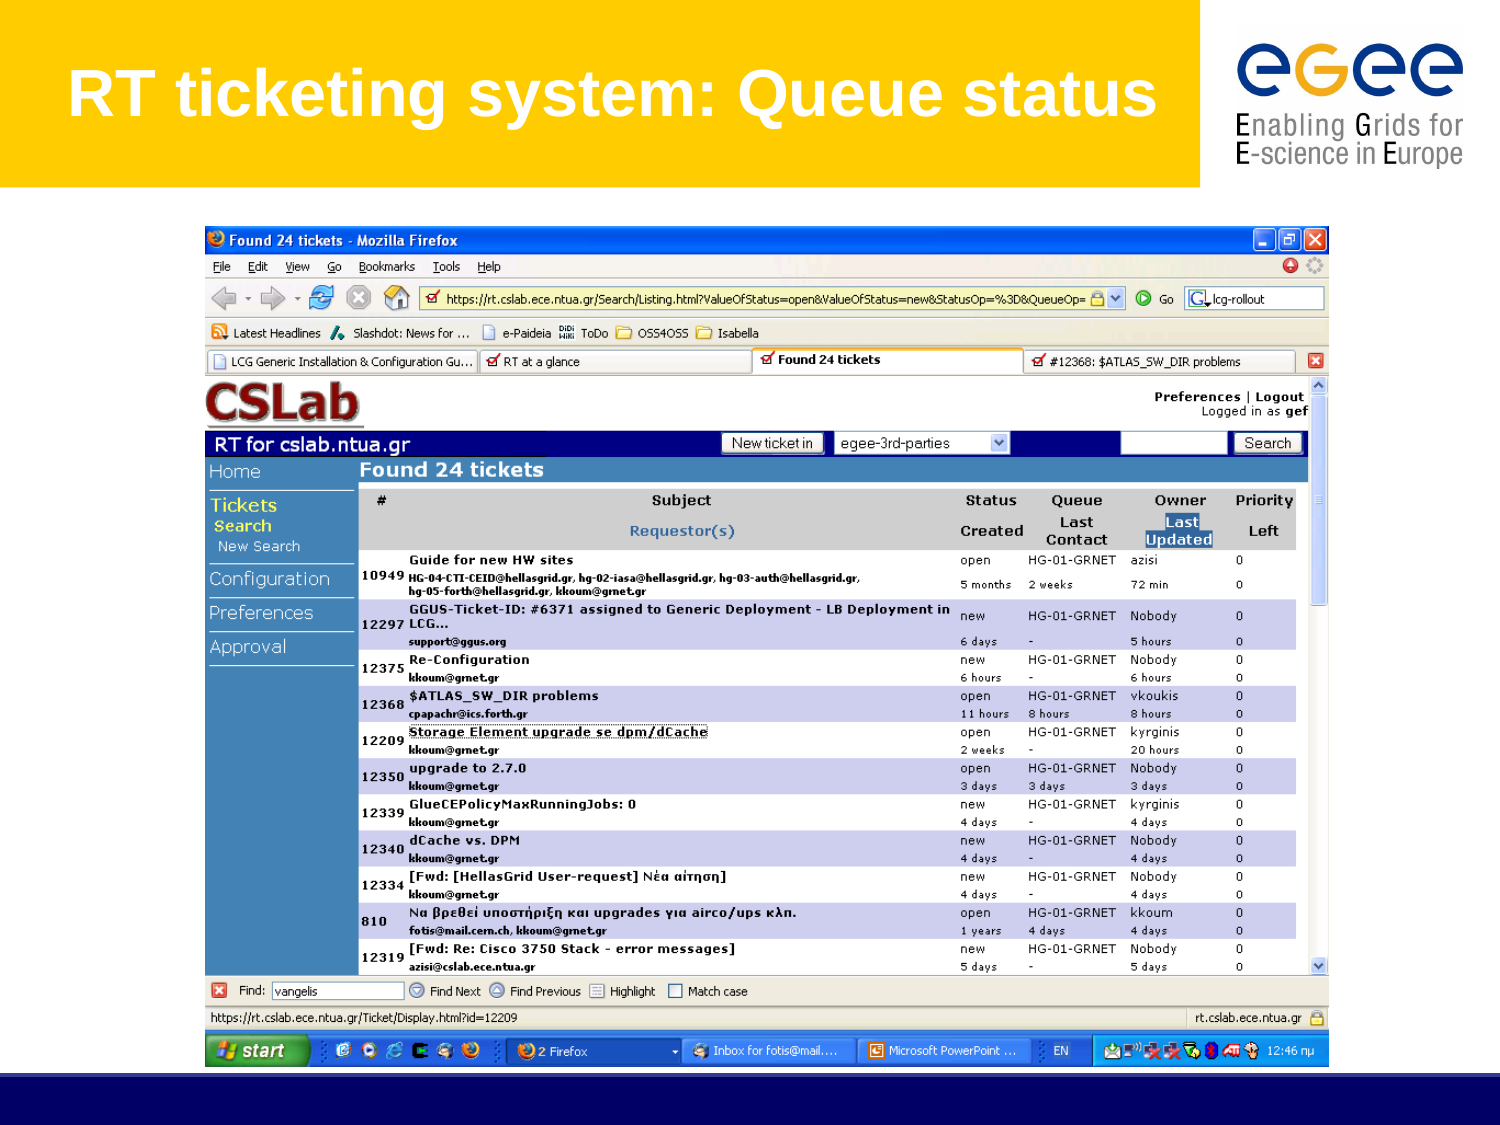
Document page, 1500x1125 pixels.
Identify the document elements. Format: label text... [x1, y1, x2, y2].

picture [205, 226, 1329, 1067]
title RT ticketing system: Queue status [12, 37, 1175, 150]
picture [1237, 24, 1463, 169]
